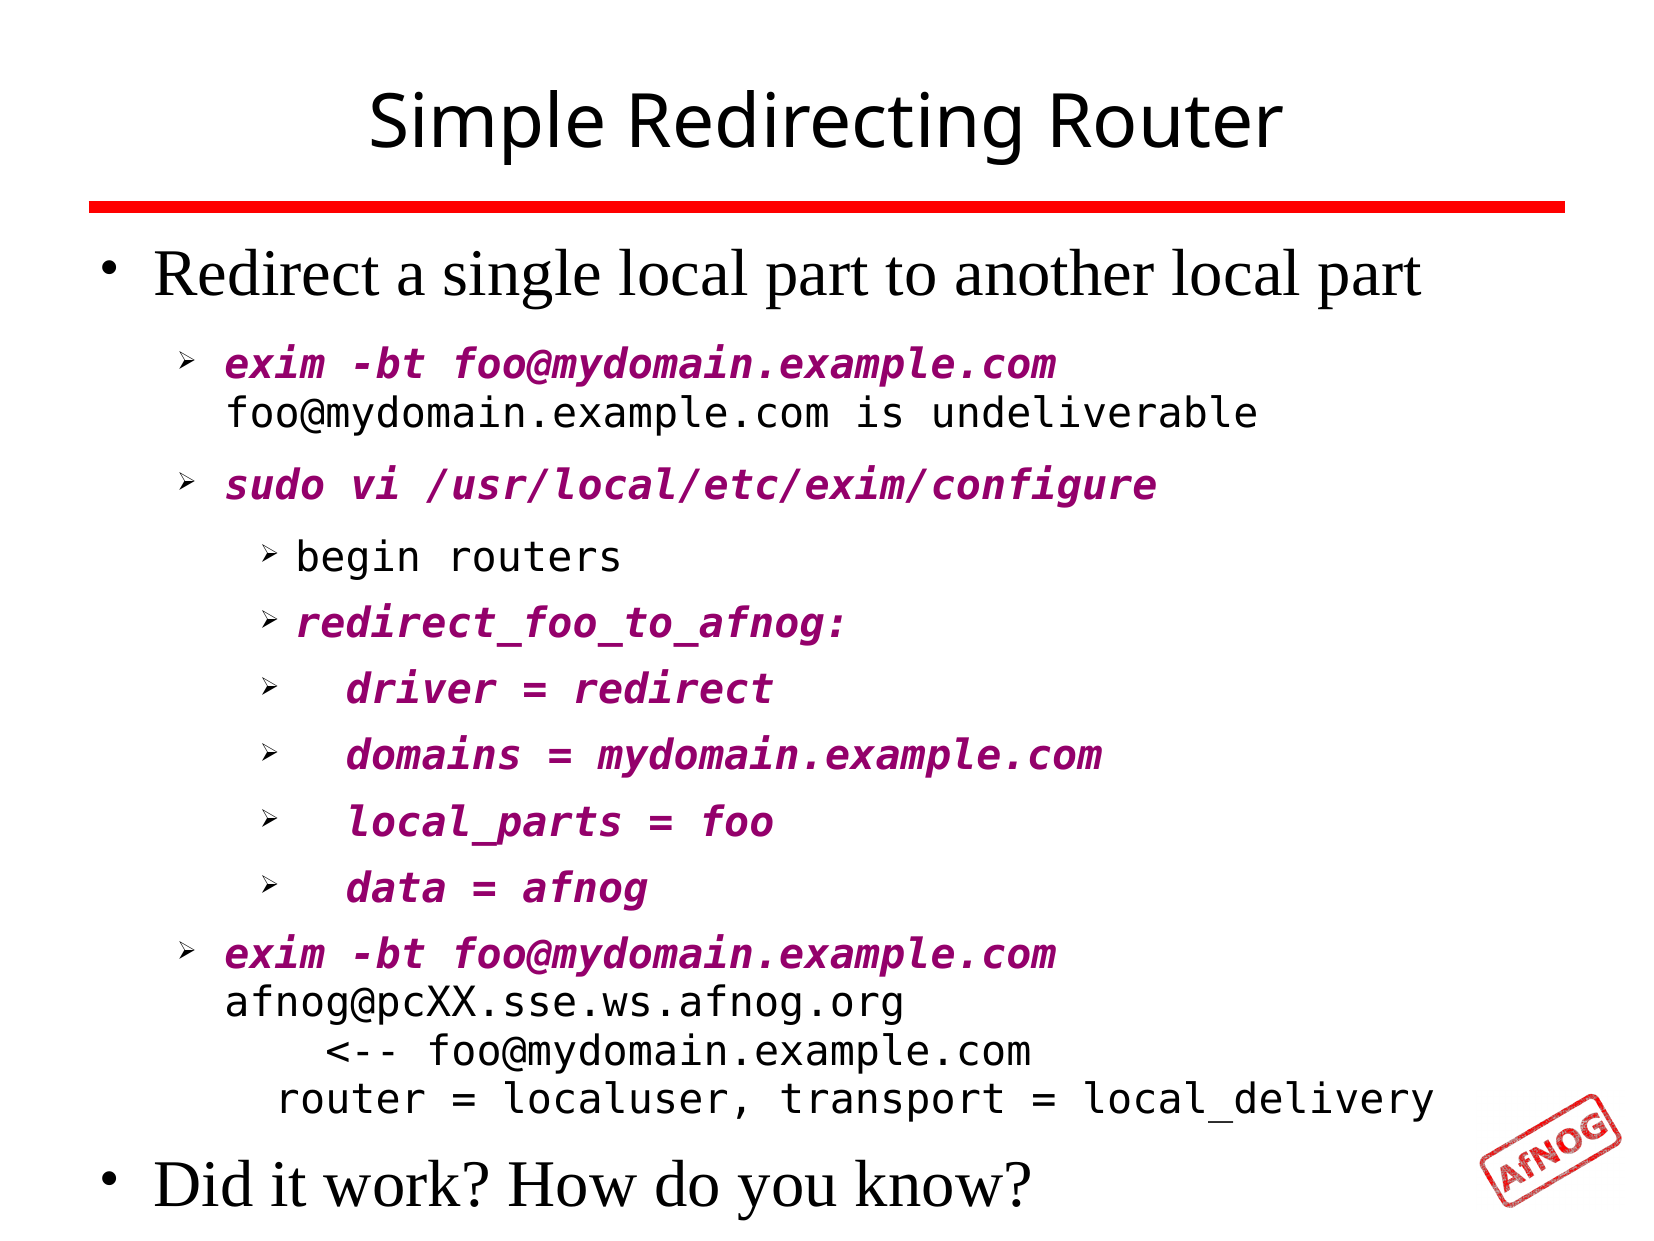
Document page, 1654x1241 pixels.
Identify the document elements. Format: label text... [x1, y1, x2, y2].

picture [1571, 1090, 1625, 1211]
title Simple Redirecting Router [88, 29, 1565, 207]
list Redirect a single local part to another local part exim -bt foo@mydomain.example.com foo@mydomain.example.com is undeliverable sudo vi /usr/local/etc/exim/configure begin routers redirect_foo_to_afnog: driver = redirect domains = mydomain.example.com local_parts = foo data = afnog exim -bt foo@mydomain.example.com afnog@pcXX.sse.ws.afnog.org <-- foo@mydomain.example.com router = localuser, transport = local_delivery Did it work? How do you know? [82, 236, 1571, 1222]
